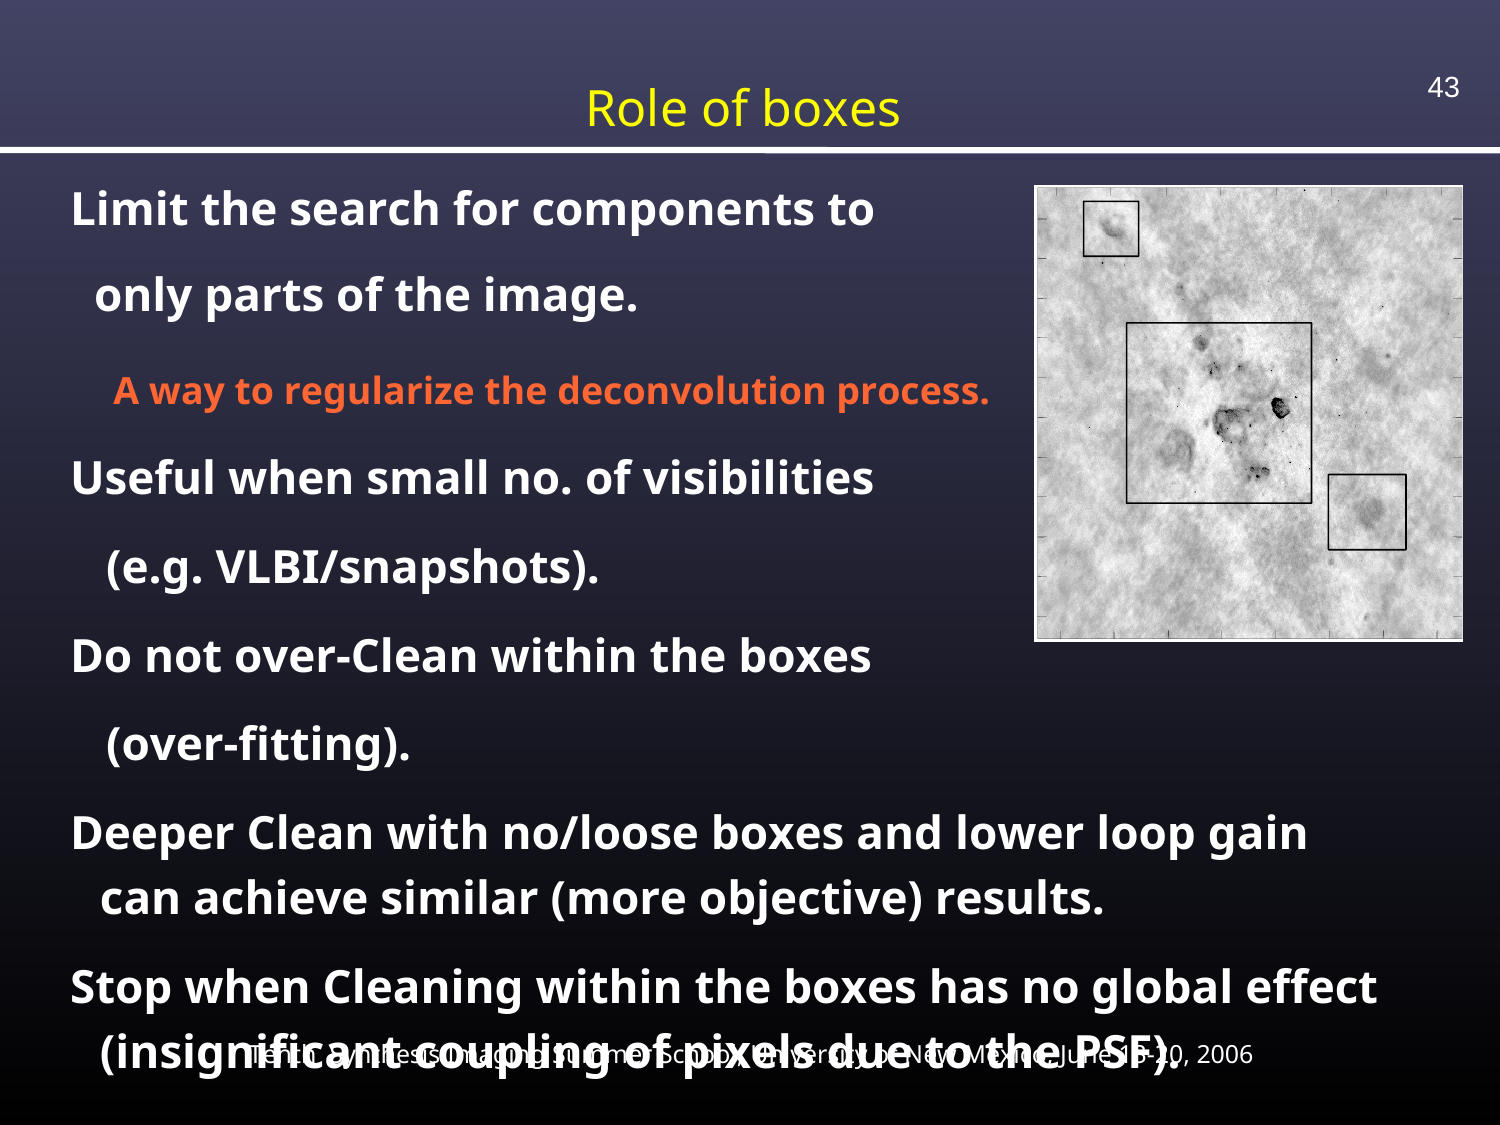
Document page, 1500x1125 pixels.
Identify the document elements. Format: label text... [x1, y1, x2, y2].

subtitle Limit the search for components to only parts of the image. A way to regularize the deconvolution process. Useful when small no. of visibilities (e.g. VLBI/snapshots). Do not over-Clean within the boxes (over-fitting). Deeper Clean with no/loose boxes and lower loop gain can achieve similar (more objective) results. Stop when Cleaning within the boxes has no global effect (insignificant coupling of pixels due to the PSF). [70, 176, 1402, 988]
picture [1034, 185, 1463, 642]
title Role of boxes [112, 62, 1375, 151]
